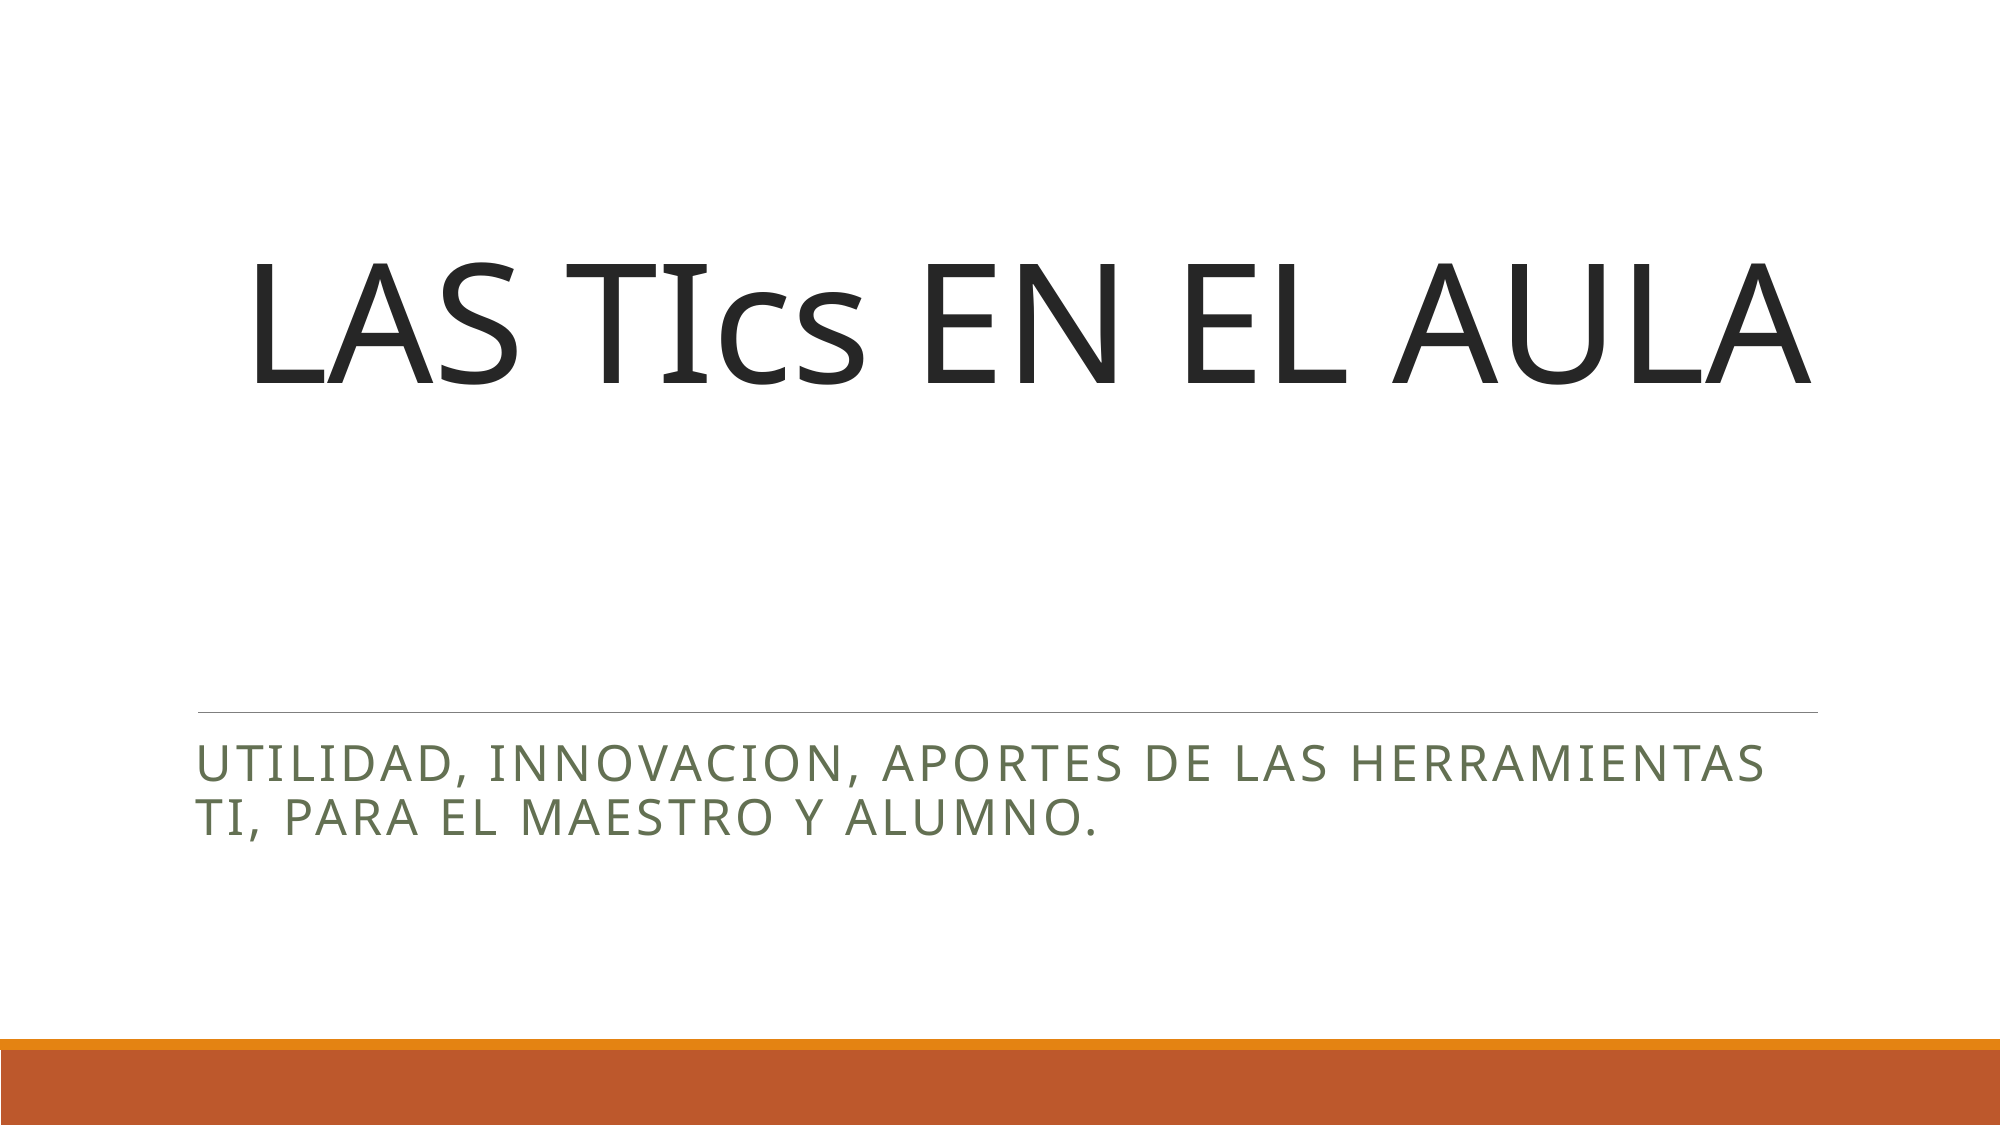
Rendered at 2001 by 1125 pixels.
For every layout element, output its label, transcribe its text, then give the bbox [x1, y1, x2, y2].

title LAS TIcs EN EL AULA [180, 124, 1831, 426]
subtitle UTILIDAD, INNOVACION, APORTES DE LAS HERRAMIENTAS ti, PARA EL MAESTRO Y ALUMNO. [180, 730, 1831, 919]
